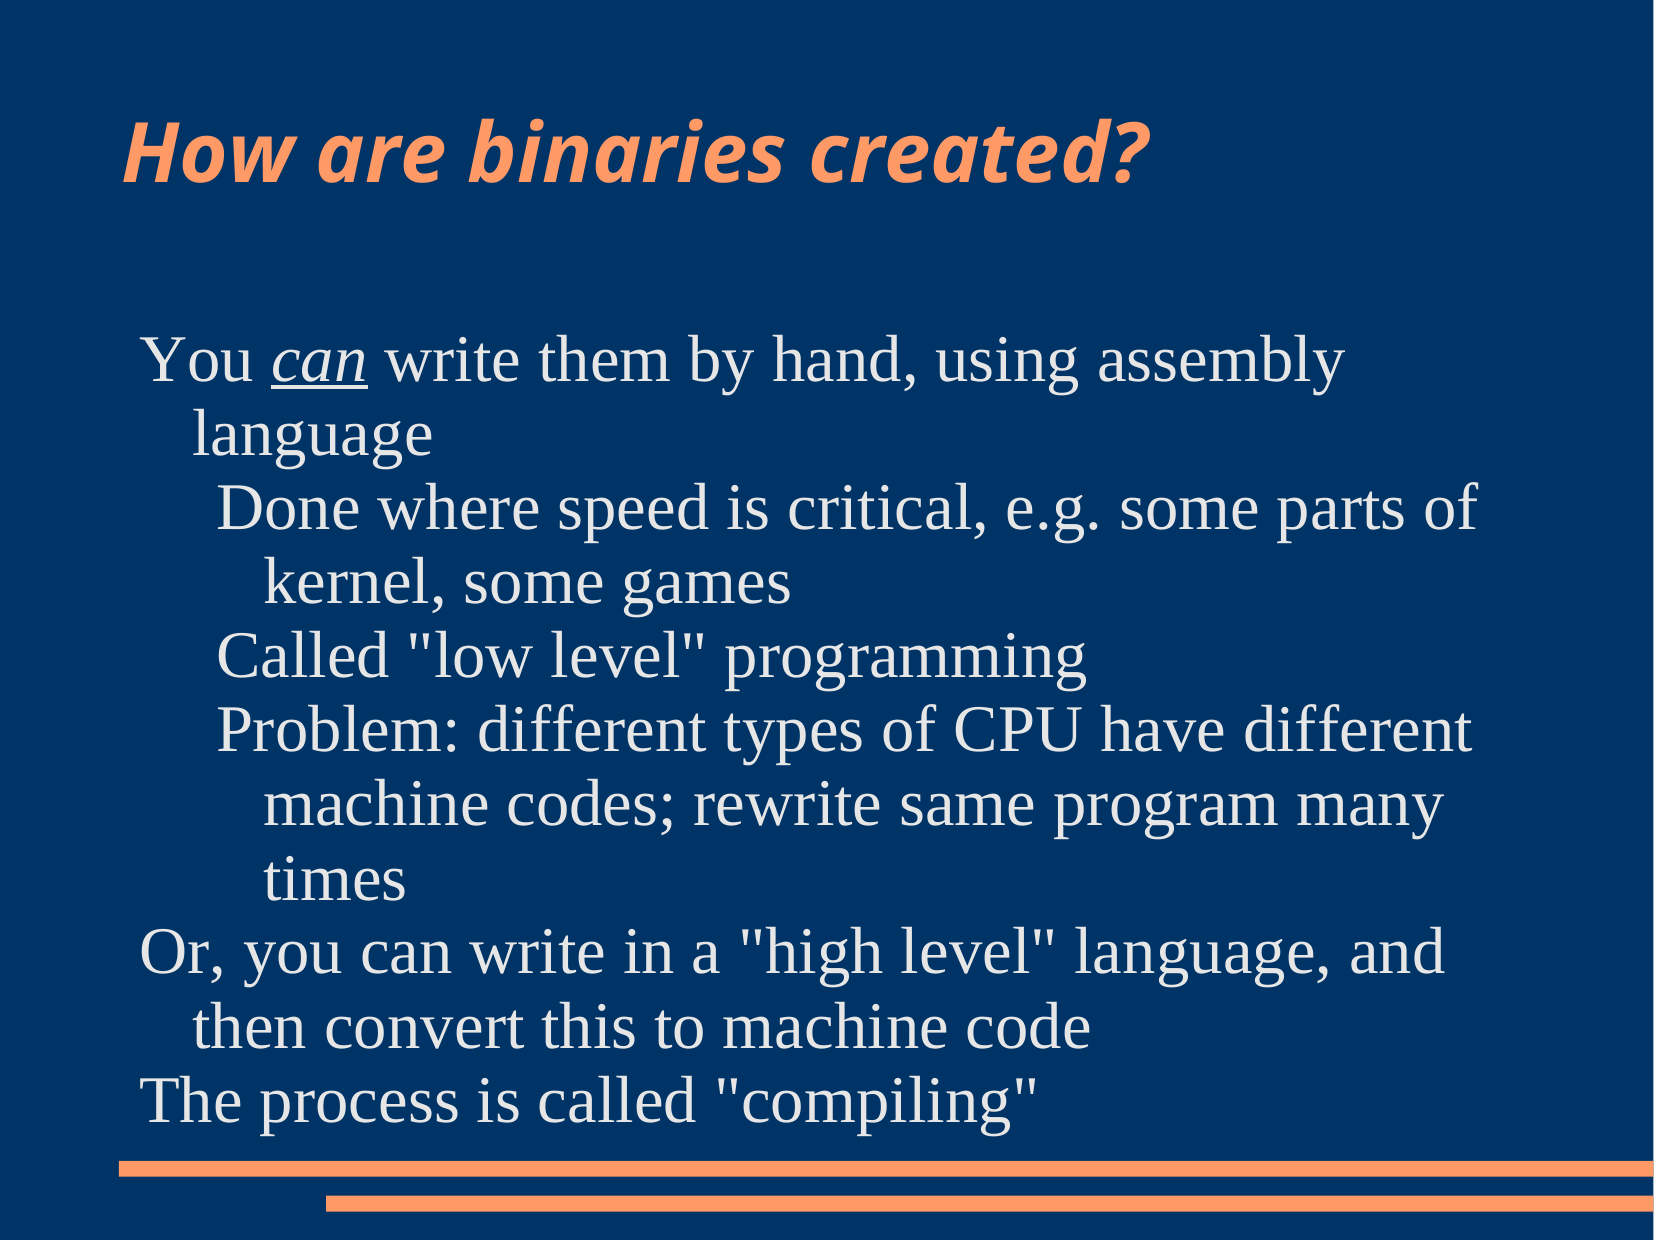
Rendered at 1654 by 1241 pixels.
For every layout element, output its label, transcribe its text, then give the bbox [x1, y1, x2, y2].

title How are binaries created? [121, 46, 1534, 254]
list You can write them by hand, using assembly language Done where speed is critical, e.g. some parts of kernel, some games Called "low level" programming Problem: different types of CPU have different machine codes; rewrite same program many times Or, you can write in a "high level" language, and then convert this to machine code The process is called "compiling" [121, 322, 1561, 1134]
